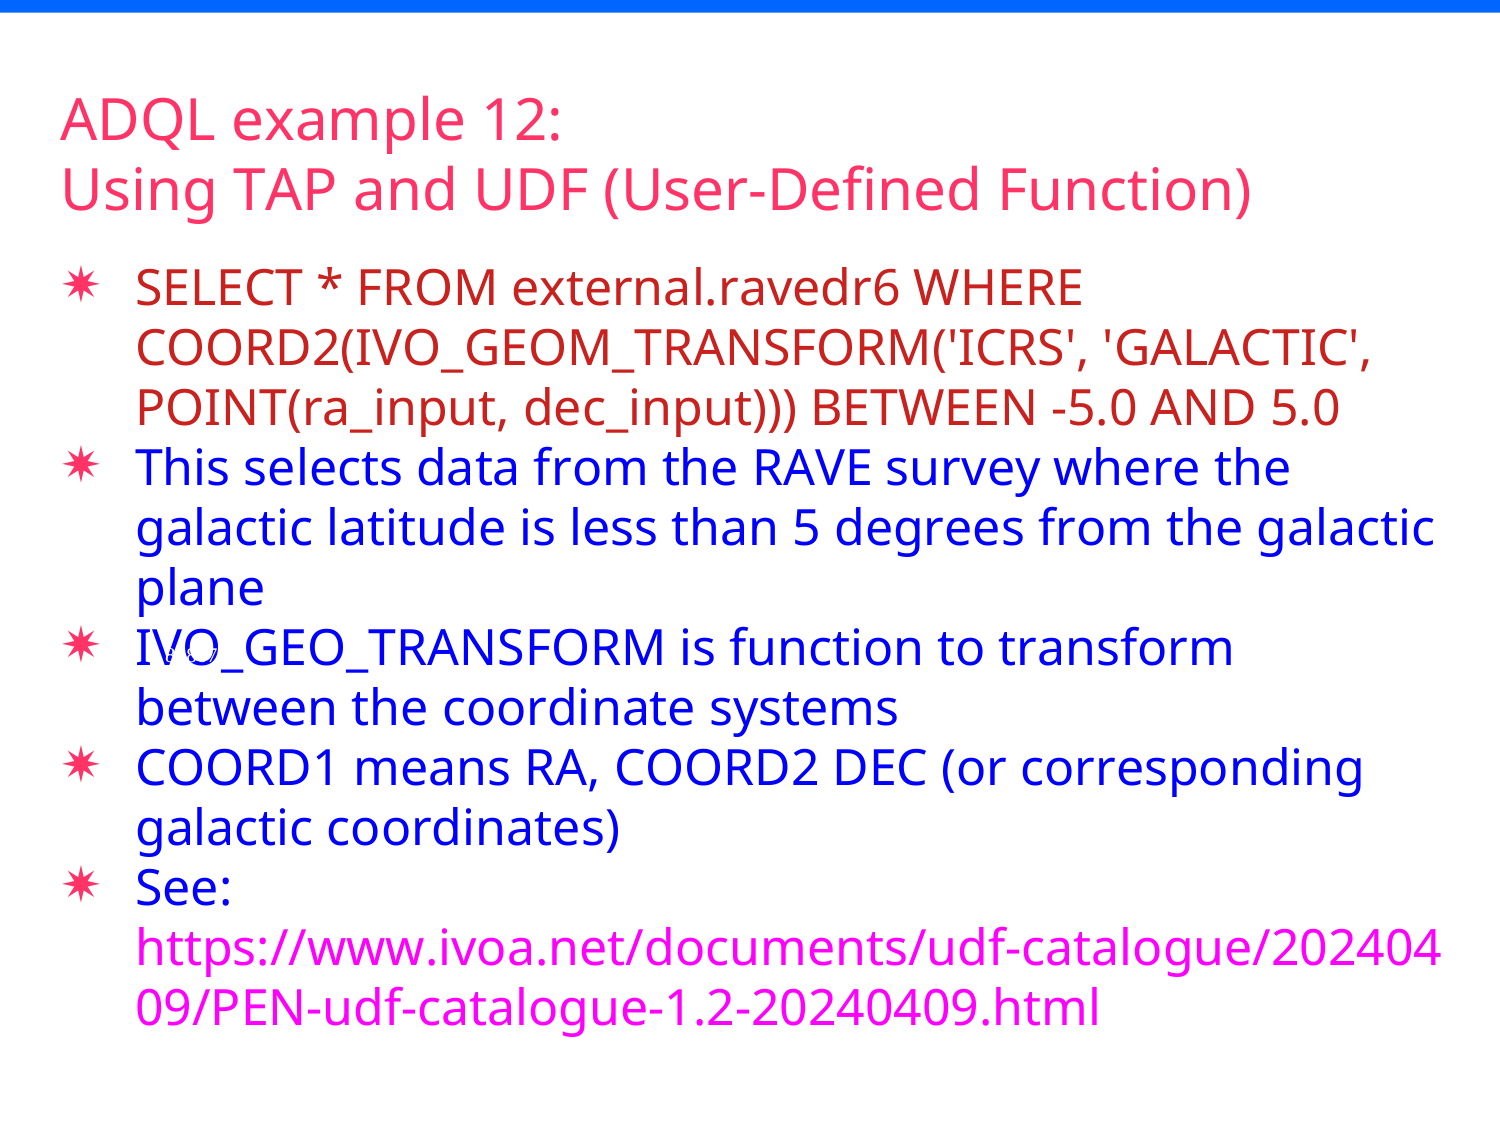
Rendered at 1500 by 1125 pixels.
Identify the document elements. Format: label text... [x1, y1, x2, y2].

text_box SELECT * FROM external.ravedr6 WHERE COORD2(IVO_GEOM_TRANSFORM('ICRS', 'GALACTIC', POINT(ra_input, dec_input))) BETWEEN -5.0 AND 5.0 This selects data from the RAVE survey where the galactic latitude is less than 5 degrees from the galactic plane IVO_GEO_TRANSFORM is function to transform between the coordinate systems COORD1 means RA, COORD2 DEC (or corresponding galactic coordinates) See: https://www.ivoa.net/documents/udf-catalogue/20240409/PEN-udf-catalogue-1.2-20240409.html [45, 187, 1463, 1091]
text_box 81867 [150, 634, 233, 675]
text_box ADQL example 12: Using TAP and UDF (User-Defined Function) [45, 75, 1313, 230]
